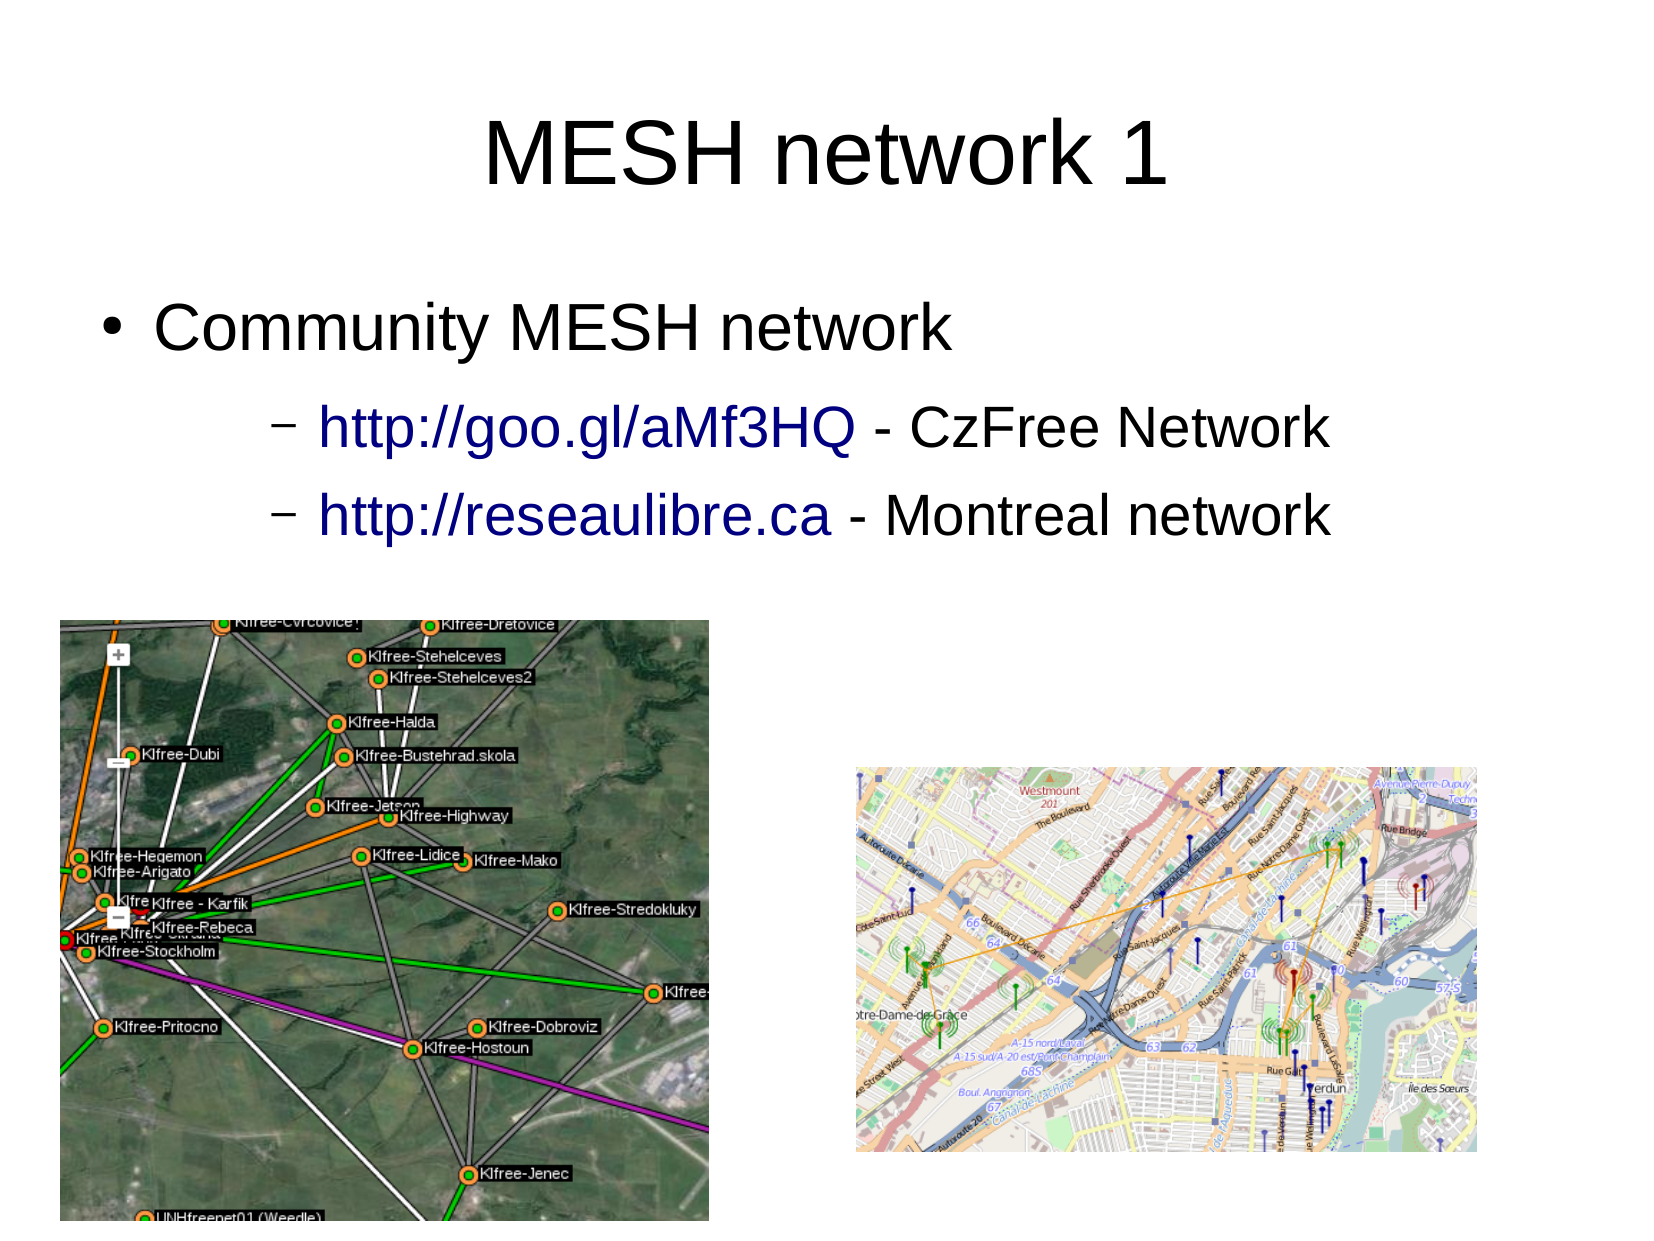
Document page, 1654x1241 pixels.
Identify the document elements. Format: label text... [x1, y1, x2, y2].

picture [60, 620, 709, 1221]
picture [856, 767, 1477, 1152]
list Community MESH network http://goo.gl/aMf3HQ - CzFree Network http://reseaulibre.ca - Montreal network [82, 290, 1571, 1010]
title MESH network 1 [82, 49, 1571, 257]
